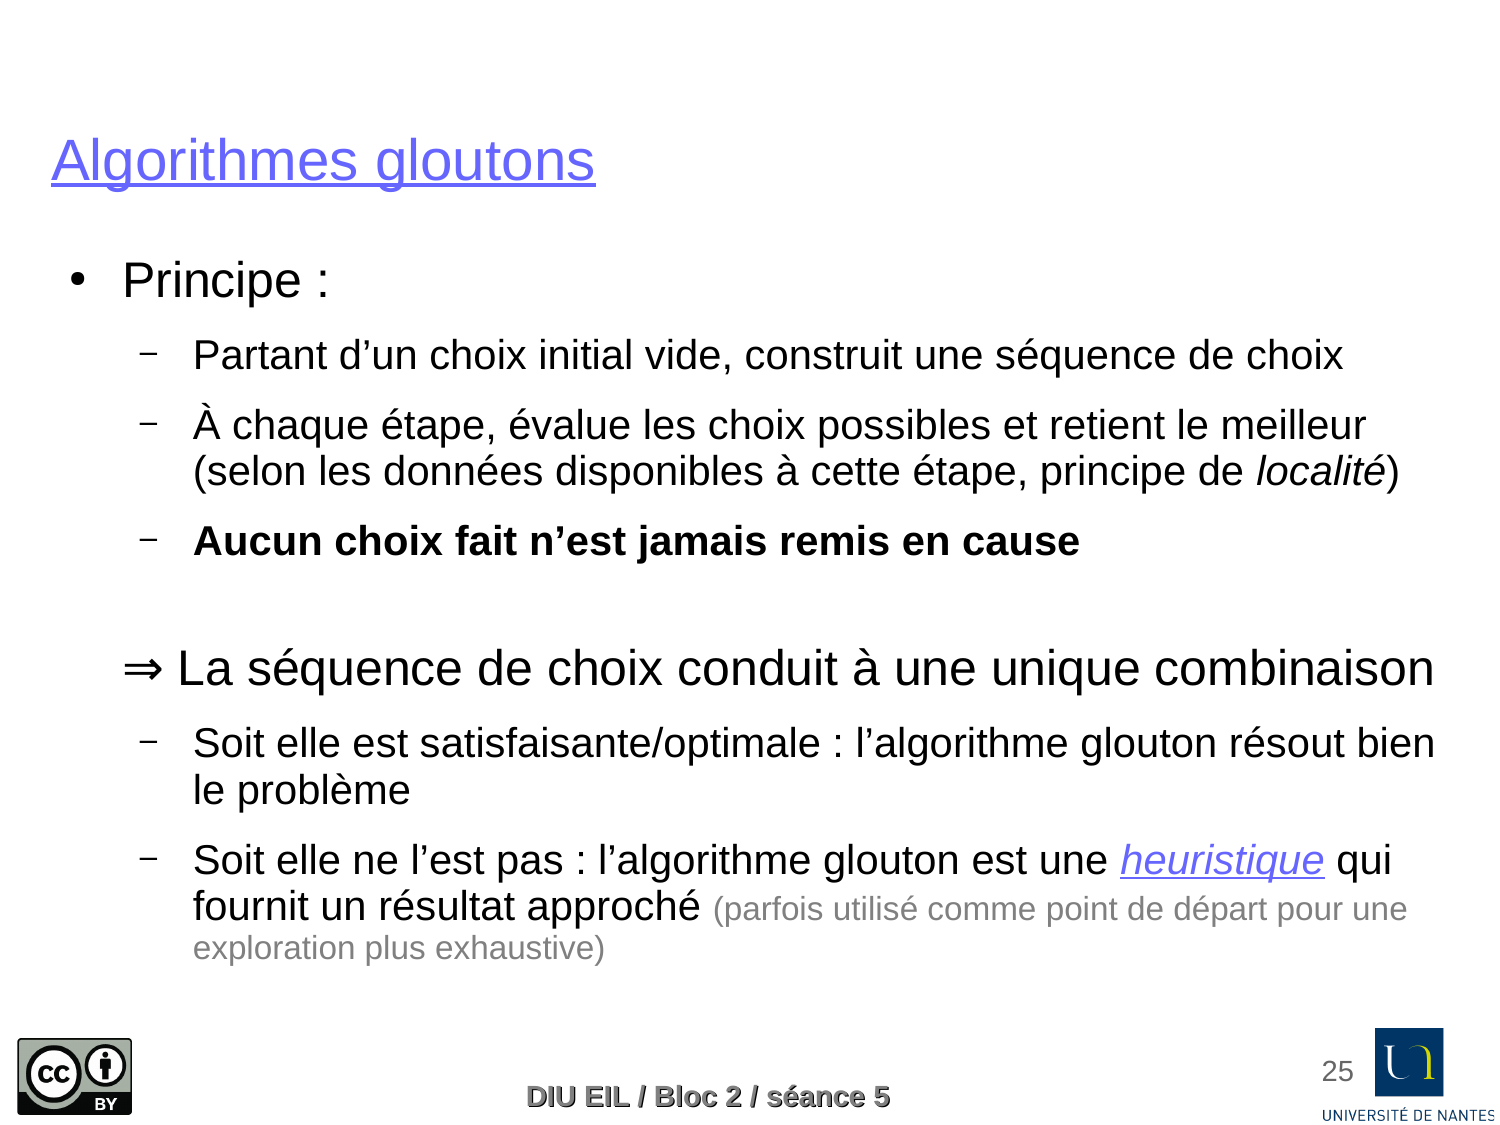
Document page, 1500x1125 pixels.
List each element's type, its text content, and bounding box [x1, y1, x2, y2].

picture [1323, 1028, 1495, 1121]
title Algorithmes gloutons [51, 97, 1449, 223]
picture [17, 1038, 132, 1115]
list Principe : Partant d’un choix initial vide, construit une séquence de choix À chaque étape, évalue les choix possibles et retient le meilleur (selon les données disponibles à cette étape, principe de localité) Aucun choix fait n’est jamais remis en cause ⇒ La séquence de choix conduit à une unique combinaison Soit elle est satisfaisante/optimale : l’algorithme glouton résout bien le problème Soit elle ne l’est pas : l’algorithme glouton est une heuristique qui fournit un résultat approché (parfois utilisé comme point de départ pour une exploration plus exhaustive) [51, 252, 1449, 1064]
